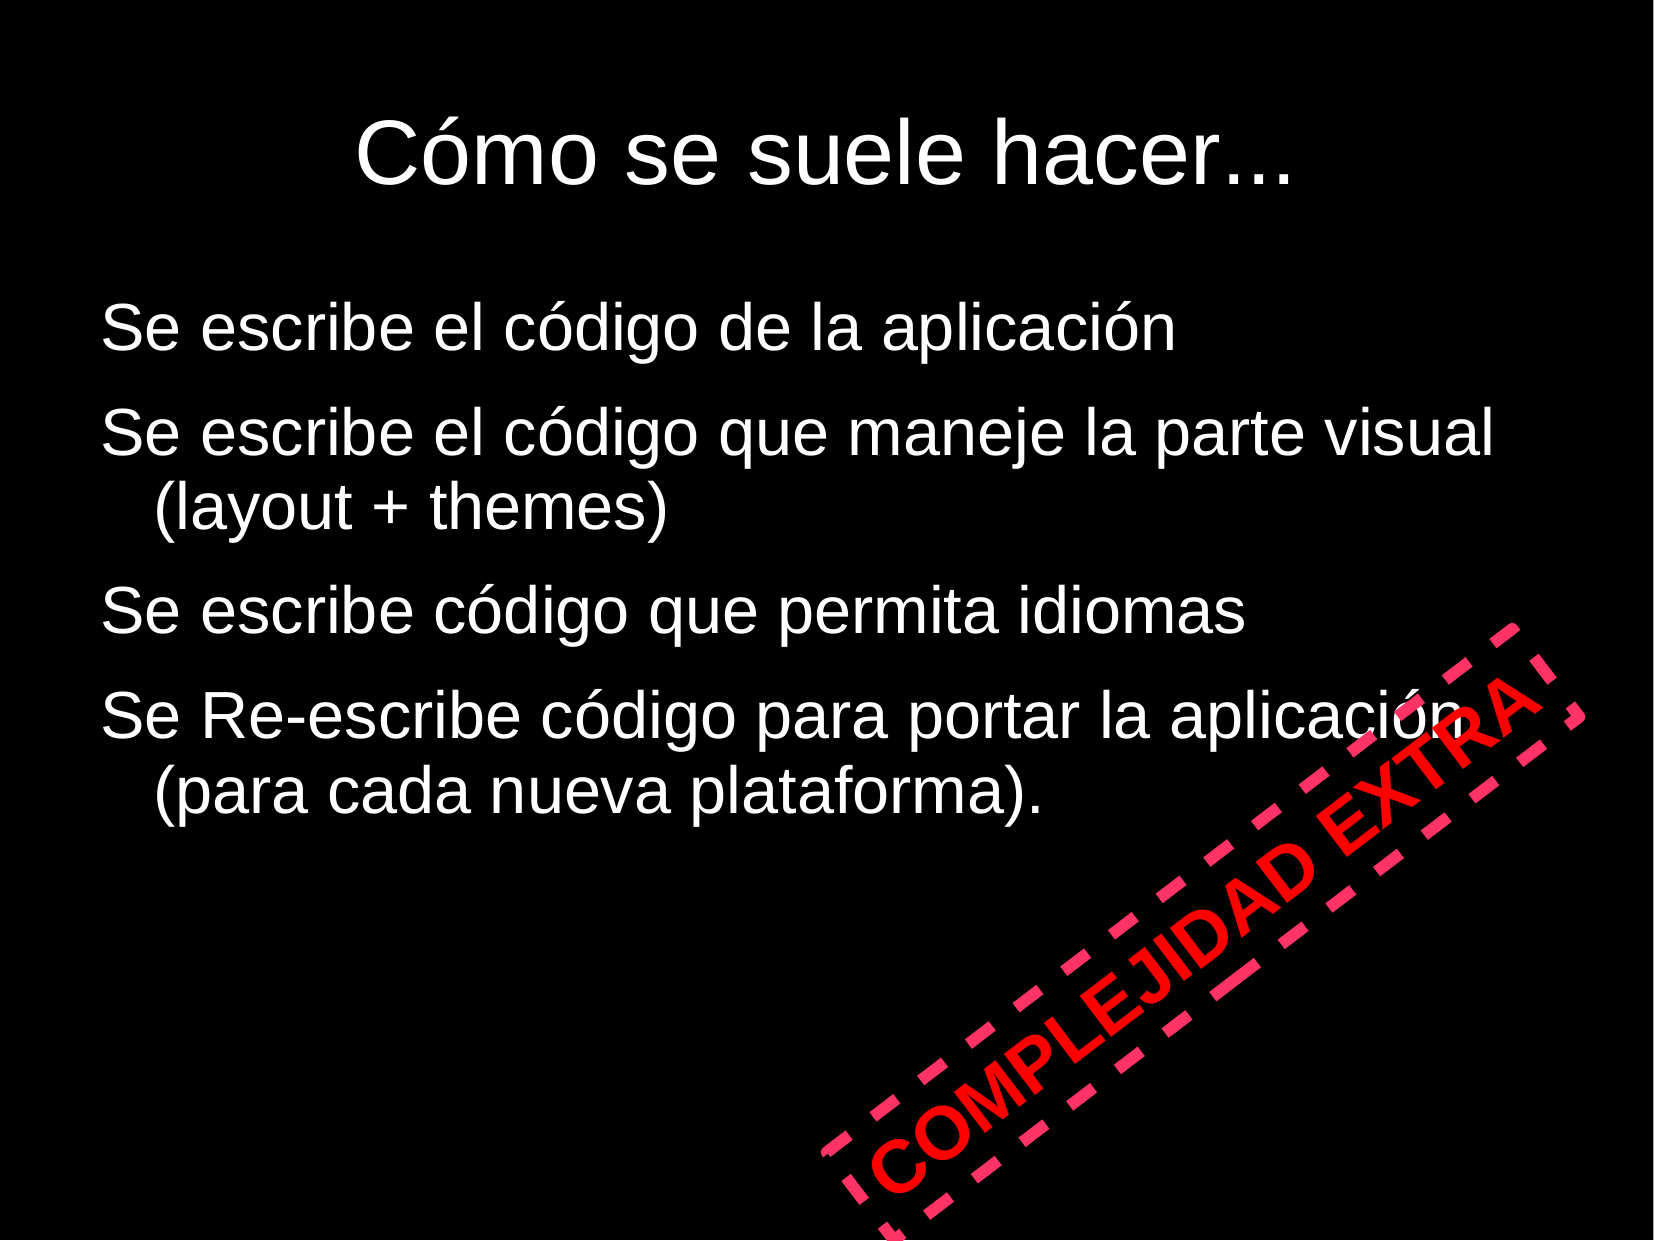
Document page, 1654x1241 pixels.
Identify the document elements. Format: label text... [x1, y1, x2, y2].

list Se escribe el código de la aplicación Se escribe el código que maneje la parte visual (layout + themes) Se escribe código que permita idiomas Se Re-escribe código para portar la aplicación (para cada nueva plataforma). [1077, 727, 1571, 1109]
title Cómo se suele hacer... [82, 49, 1571, 257]
list Se escribe el código de la aplicación Se escribe el código que maneje la parte visual (layout + themes) Se escribe código que permita idiomas Se Re-escribe código para portar la aplicación (para cada nueva plataforma). [82, 290, 1571, 1109]
text_box COMPLEJIDAD EXTRA [826, 628, 1580, 1241]
